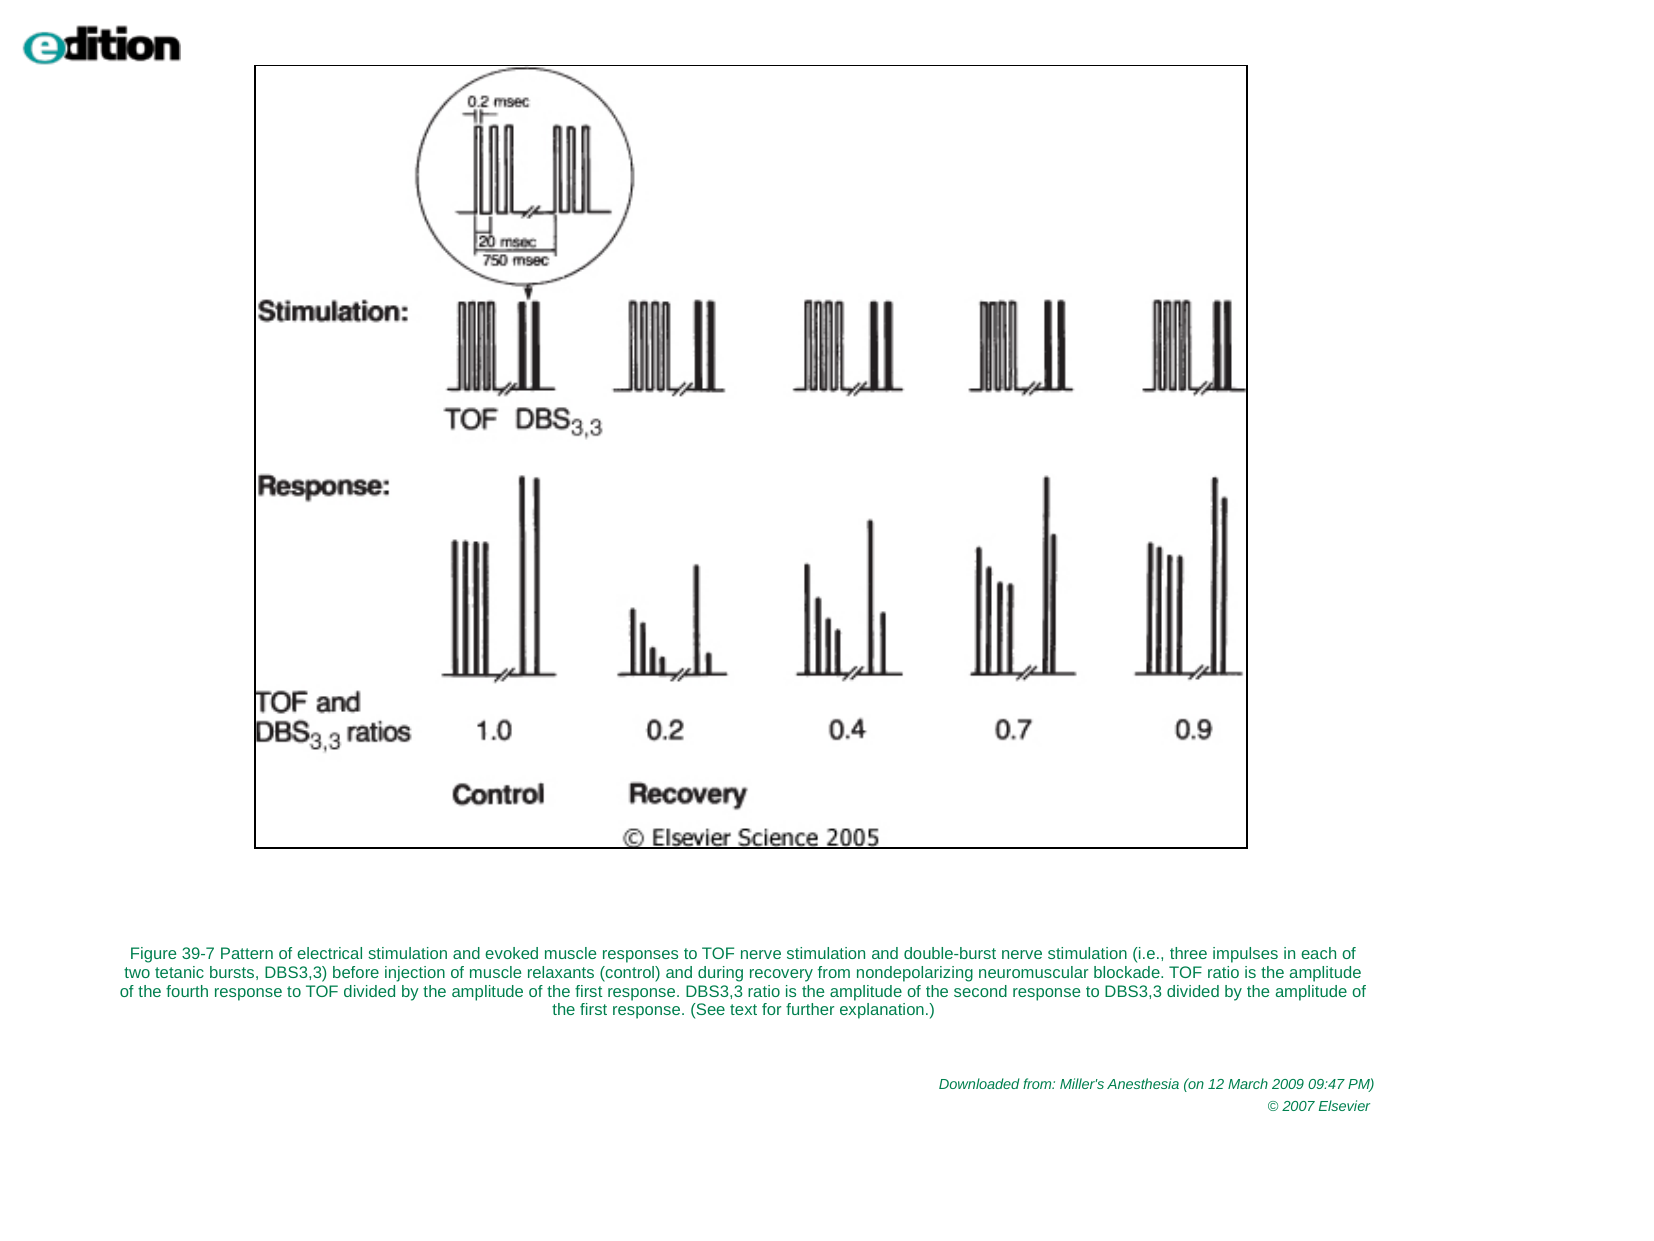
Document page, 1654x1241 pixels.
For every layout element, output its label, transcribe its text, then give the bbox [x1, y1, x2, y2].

picture [255, 66, 1247, 848]
text_box © 2007 Elsevier [656, 1090, 1389, 1122]
text_box Downloaded from: Miller's Anesthesia (on 12 March 2009 09:47 PM) [657, 1069, 1390, 1101]
text_box Figure 39-7 Pattern of electrical stimulation and evoked muscle responses to TOF nerve stimulation and double-burst nerve stimulation (i.e., three impulses in each of two tetanic bursts, DBS3,3) before injection of muscle relaxants (control) and during recovery from nondepolarizing neuromuscular blockade. TOF ratio is the amplitude of the fourth response to TOF divided by the amplitude of the first response. DBS3,3 ratio is the amplitude of the second response to DBS3,3 divided by the amplitude of the first response. (See text for further explanation.) [100, 936, 1388, 1028]
picture [17, 18, 181, 71]
